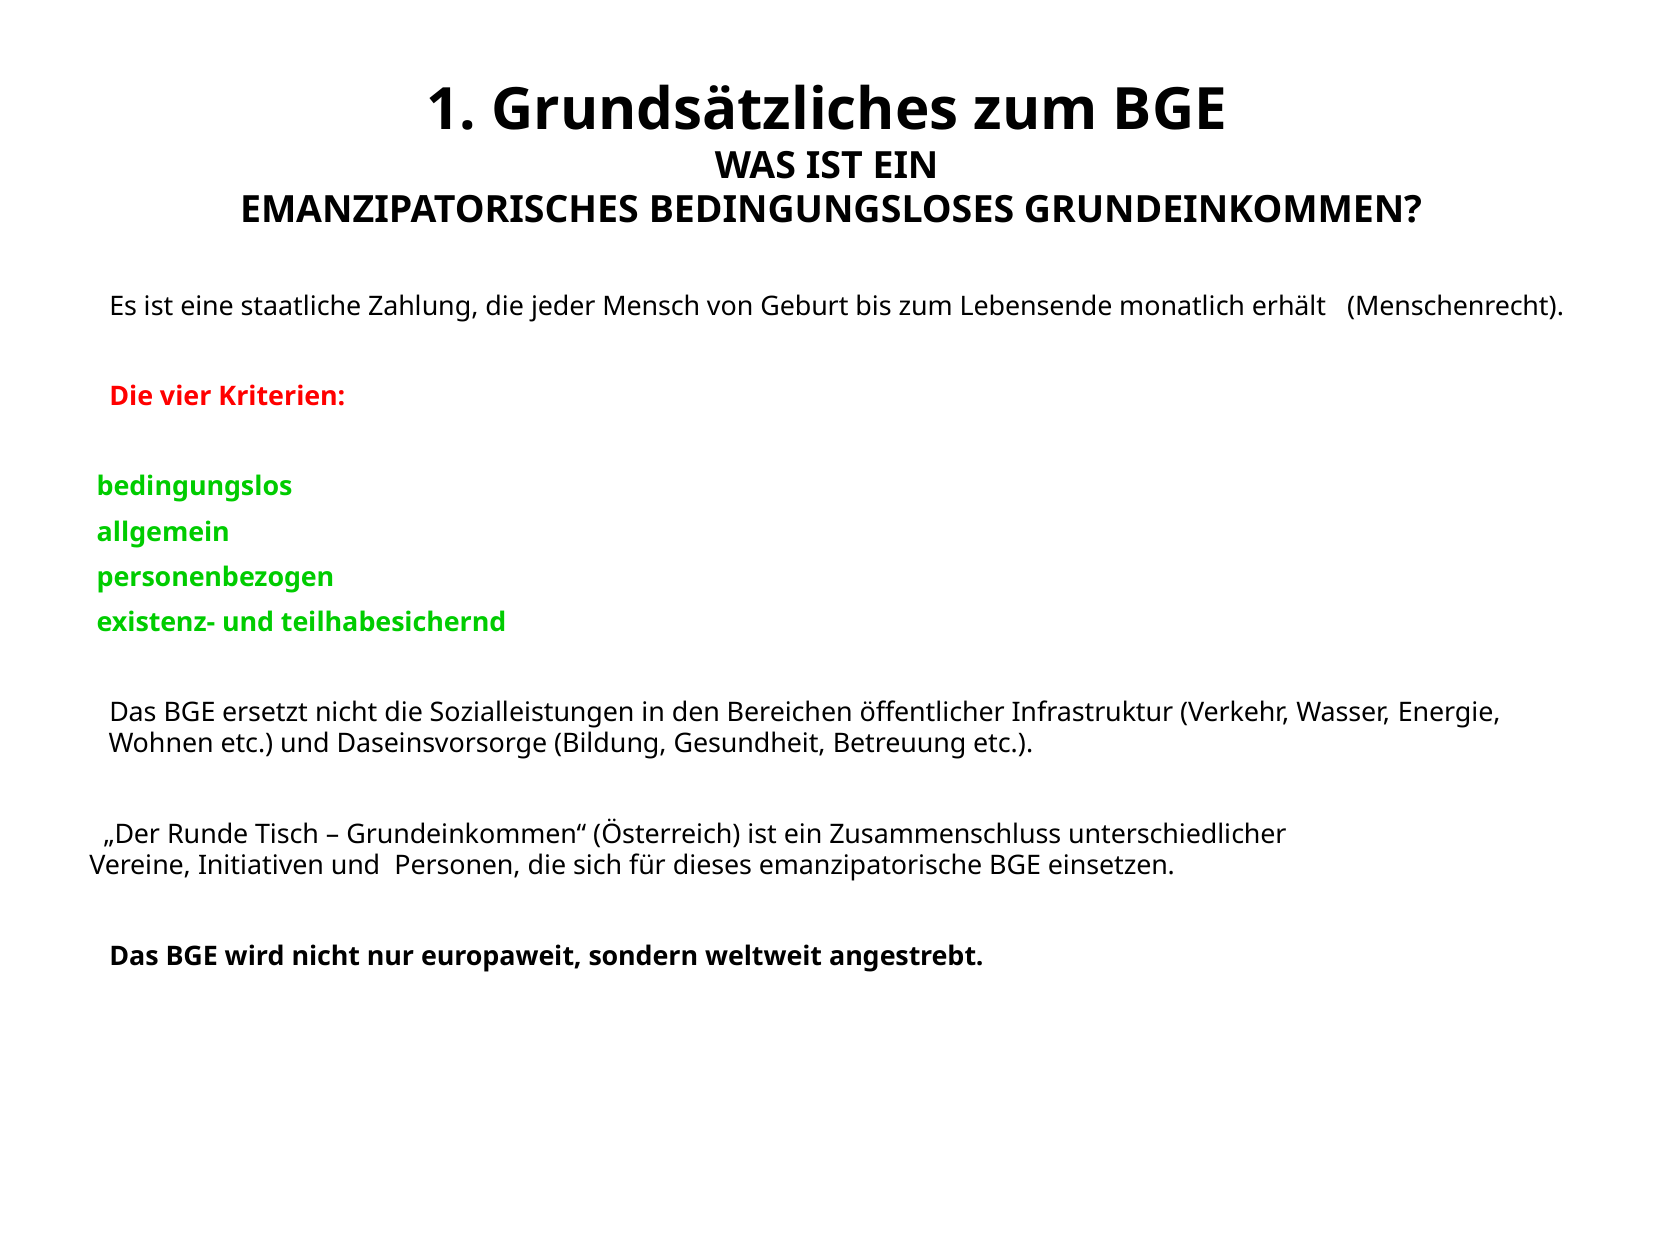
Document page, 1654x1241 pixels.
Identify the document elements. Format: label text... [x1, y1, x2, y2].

title 1. Grundsätzliches zum BGE WAS IST EIN EMANZIPATORISCHES BEDINGUNGSLOSES GRUNDEINKOMMEN? [82, 49, 1571, 257]
list Es ist eine staatliche Zahlung, die jeder Mensch von Geburt bis zum Lebensende monatlich erhält (Menschenrecht). Die vier Kriterien: bedingungslos allgemein personenbezogen existenz- und teilhabesichernd Das BGE ersetzt nicht die Sozialleistungen in den Bereichen öffentlicher Infrastruktur (Verkehr, Wasser, Energie, Wohnen etc.) und Daseinsvorsorge (Bildung, Gesundheit, Betreuung etc.). „Der Runde Tisch – Grundeinkommen“ (Österreich) ist ein Zusammenschluss unterschiedlicher Vereine, Initiativen und Personen, die sich für dieses emanzipatorische BGE einsetzen. Das BGE wird nicht nur europaweit, sondern weltweit angestrebt. [82, 290, 1571, 1010]
